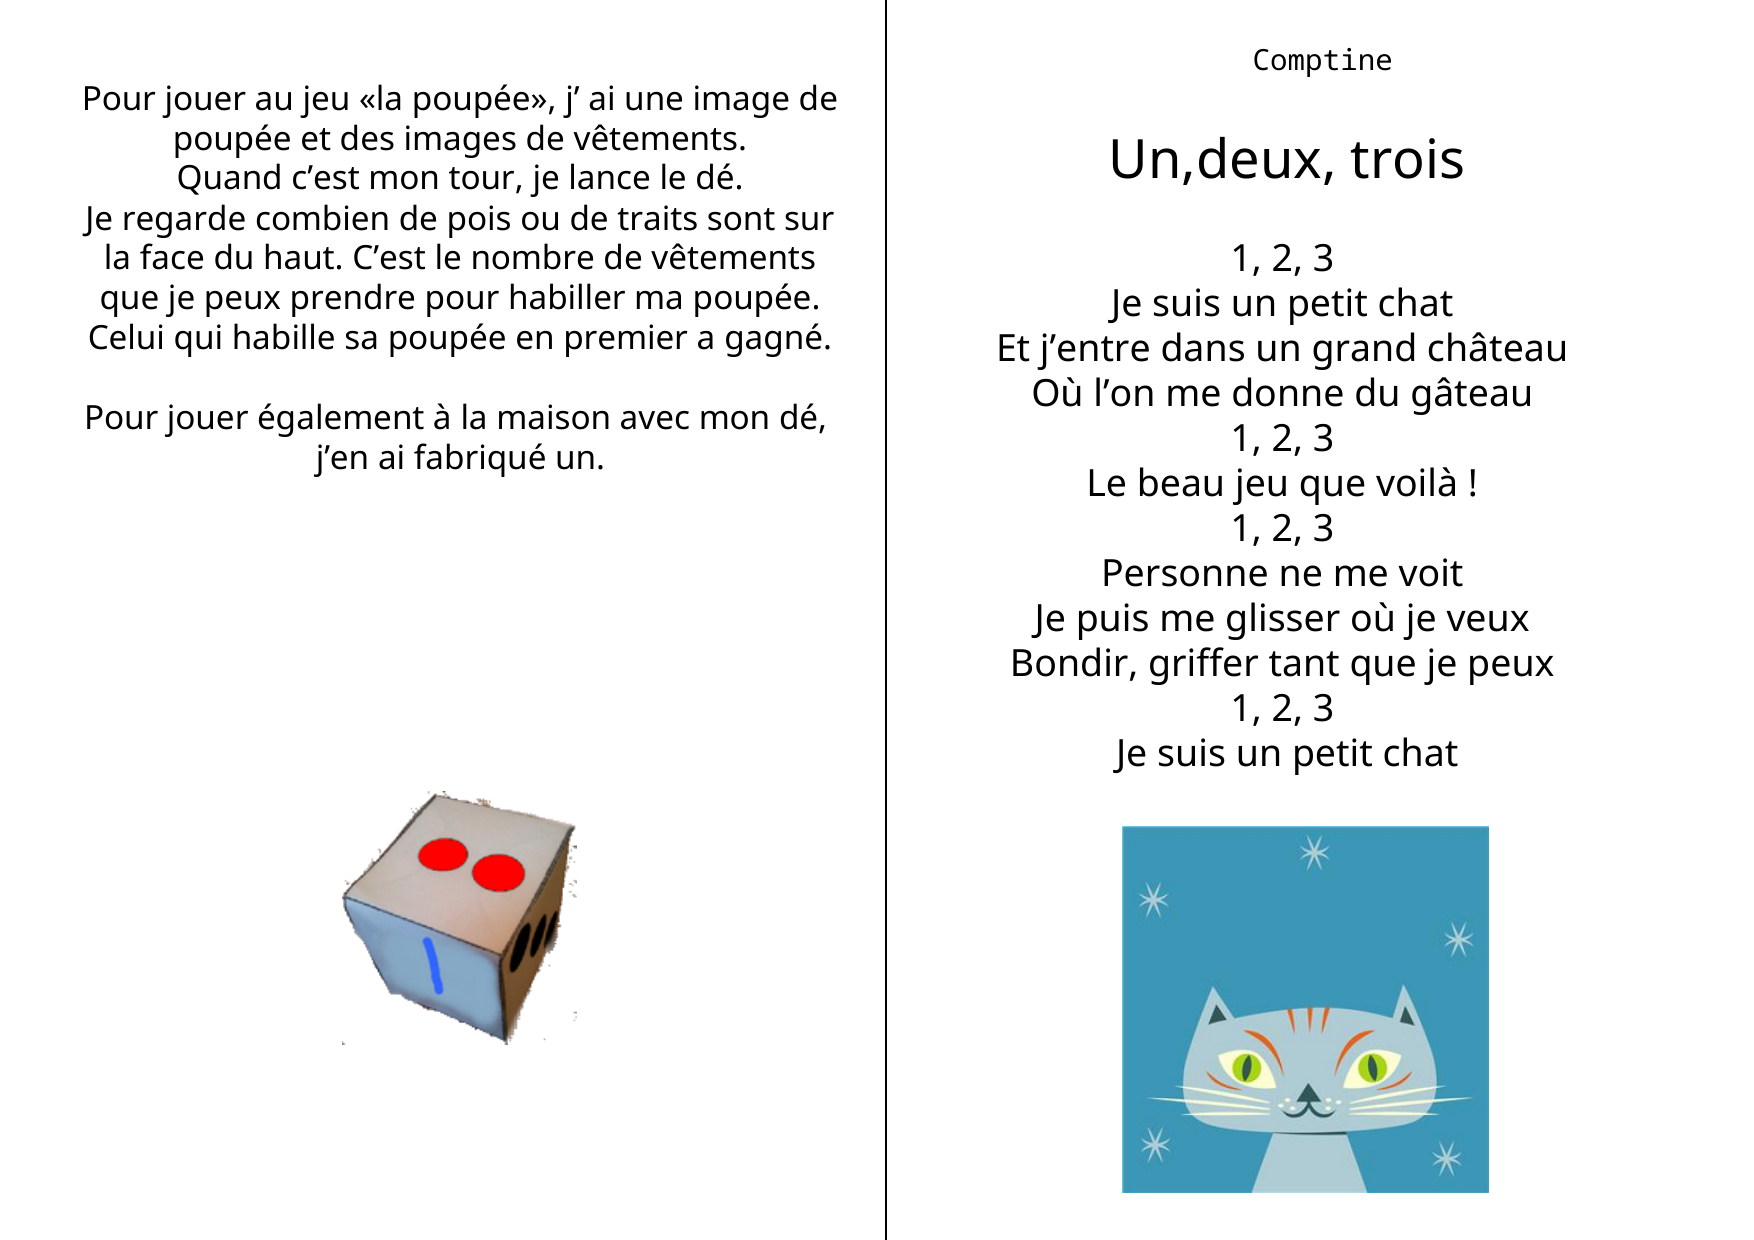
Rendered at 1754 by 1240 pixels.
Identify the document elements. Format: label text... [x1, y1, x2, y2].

picture [1122, 826, 1489, 1193]
picture [342, 791, 577, 1045]
text_box Comptine [1180, 35, 1465, 83]
text_box Un,deux, trois 1, 2, 3 Je suis un petit chat Et j’entre dans un grand château Où l’on me donne du gâteau 1, 2, 3 Le beau jeu que voilà ! 1, 2, 3 Personne ne me voit Je puis me glisser où je veux Bondir, griffer tant que je peux 1, 2, 3 Je suis un petit chat [968, 118, 1607, 851]
text_box Pour jouer au jeu «la poupée», j’ ai une image de poupée et des images de vêtements. Quand c’est mon tour, je lance le dé. Je regarde combien de pois ou de traits sont sur la face du haut. C’est le nombre de vêtements que je peux prendre pour habiller ma poupée. Celui qui habille sa poupée en premier a gagné. Pour jouer également à la maison avec mon dé, j’en ai fabriqué un. [70, 70, 851, 1205]
